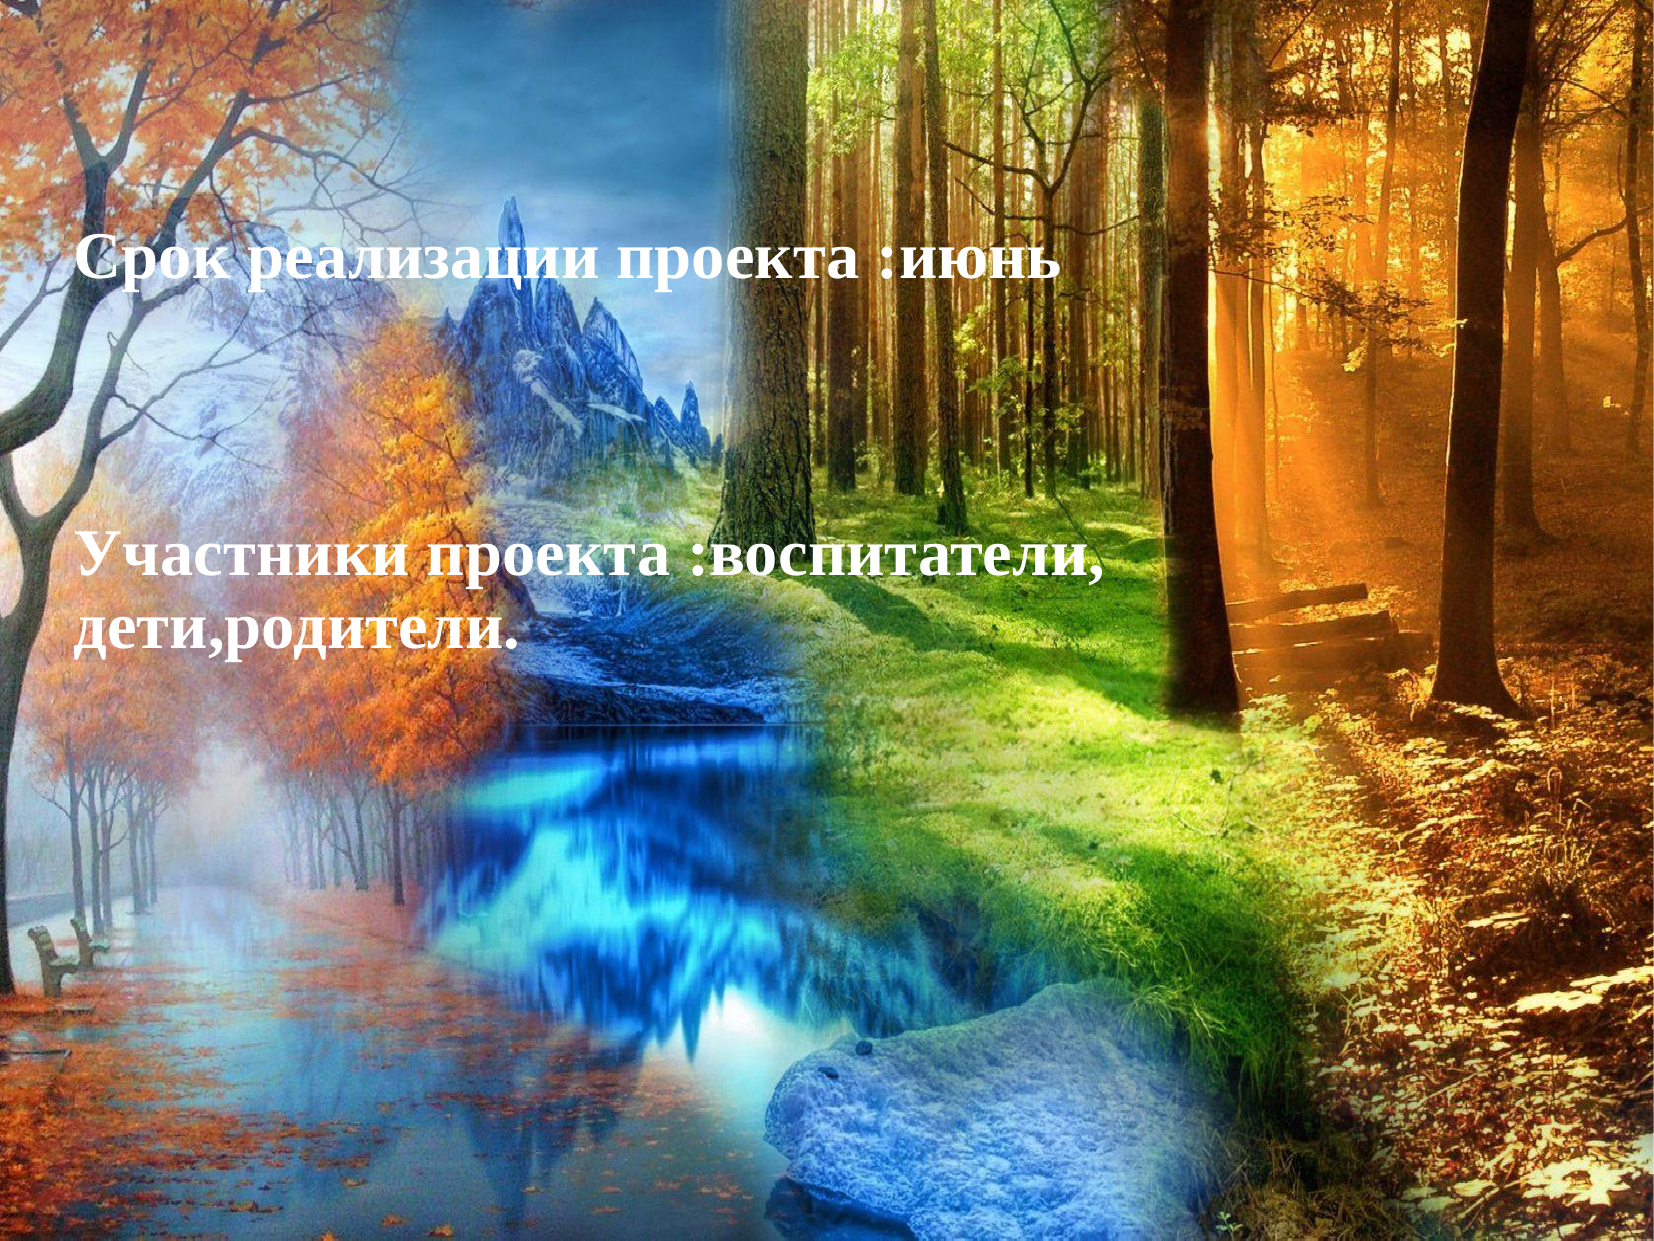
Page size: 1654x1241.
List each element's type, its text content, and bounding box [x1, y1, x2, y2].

picture [0, 0, 1654, 1241]
text_box Срок реализации проекта :июнь Участники проекта :воспитатели, дети,родители. [59, 211, 1139, 671]
